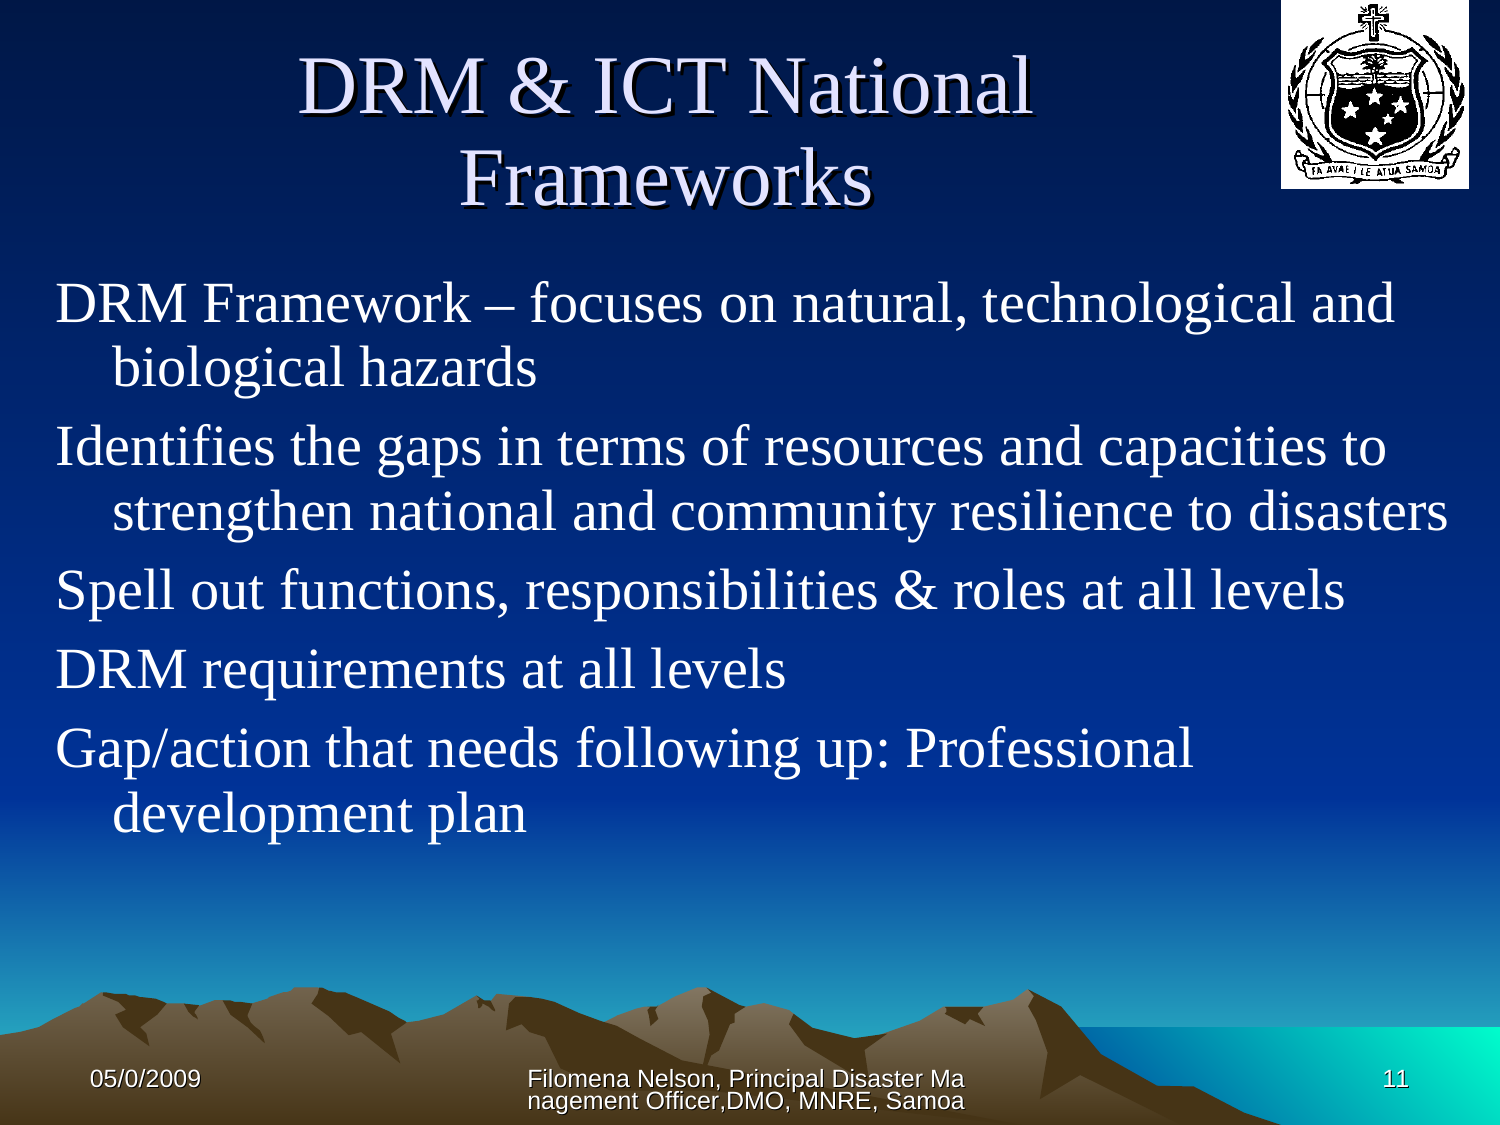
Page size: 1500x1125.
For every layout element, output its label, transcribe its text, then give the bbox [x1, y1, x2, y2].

title DRM & ICT National Frameworks [74, 23, 1258, 239]
picture [1281, 0, 1469, 190]
list DRM Framework – focuses on natural, technological and biological hazards Identifies the gaps in terms of resources and capacities to strengthen national and community resilience to disasters Spell out functions, responsibilities & roles at all levels DRM requirements at all levels Gap/action that needs following up: Professional development plan [41, 262, 1471, 1035]
